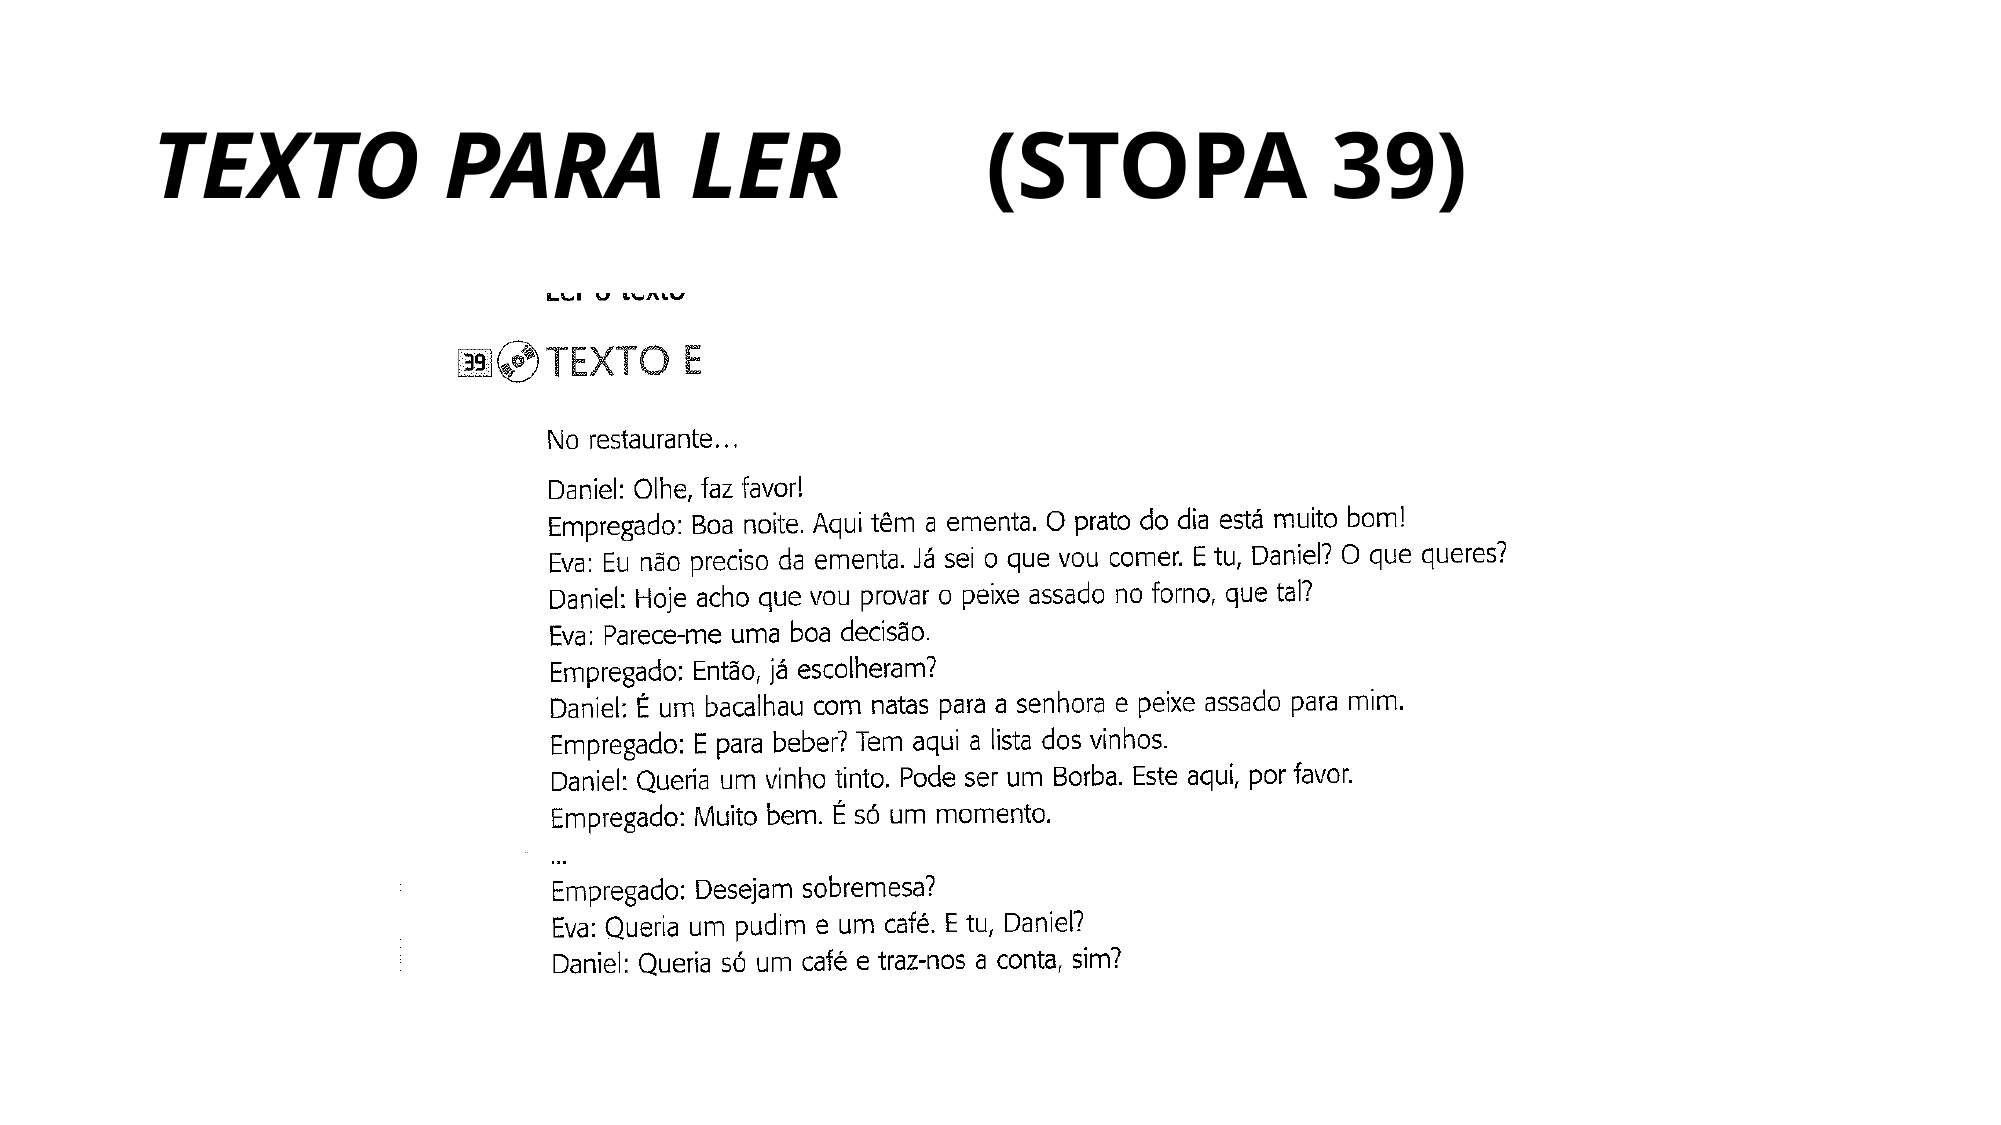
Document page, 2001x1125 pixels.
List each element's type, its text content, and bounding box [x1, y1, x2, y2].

picture [400, 293, 1600, 1008]
title TEXTO PARA LER (STOPA 39) [137, 59, 1863, 278]
